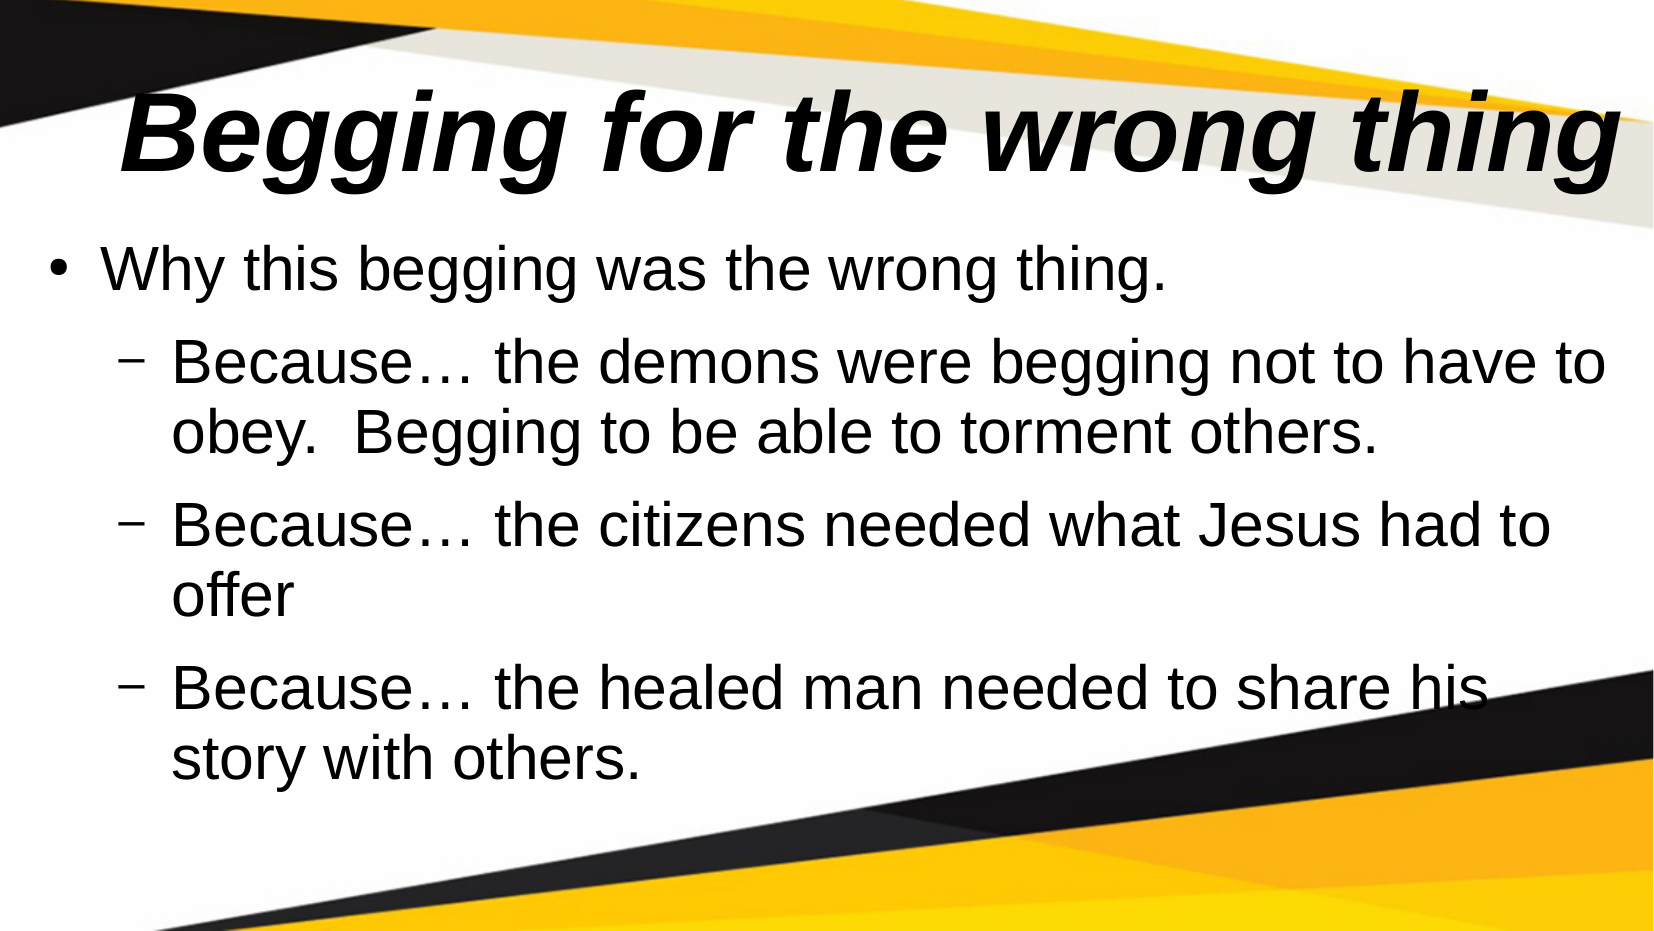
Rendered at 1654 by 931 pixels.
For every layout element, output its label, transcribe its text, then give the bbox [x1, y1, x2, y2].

list Why this begging was the wrong thing. Because… the demons were begging not to have to obey. Begging to be able to torment others. Because… the citizens needed what Jesus had to offer Because… the healed man needed to share his story with others. [30, 233, 1621, 887]
picture [0, 0, 1654, 931]
title Begging for the wrong thing [90, 6, 1654, 258]
